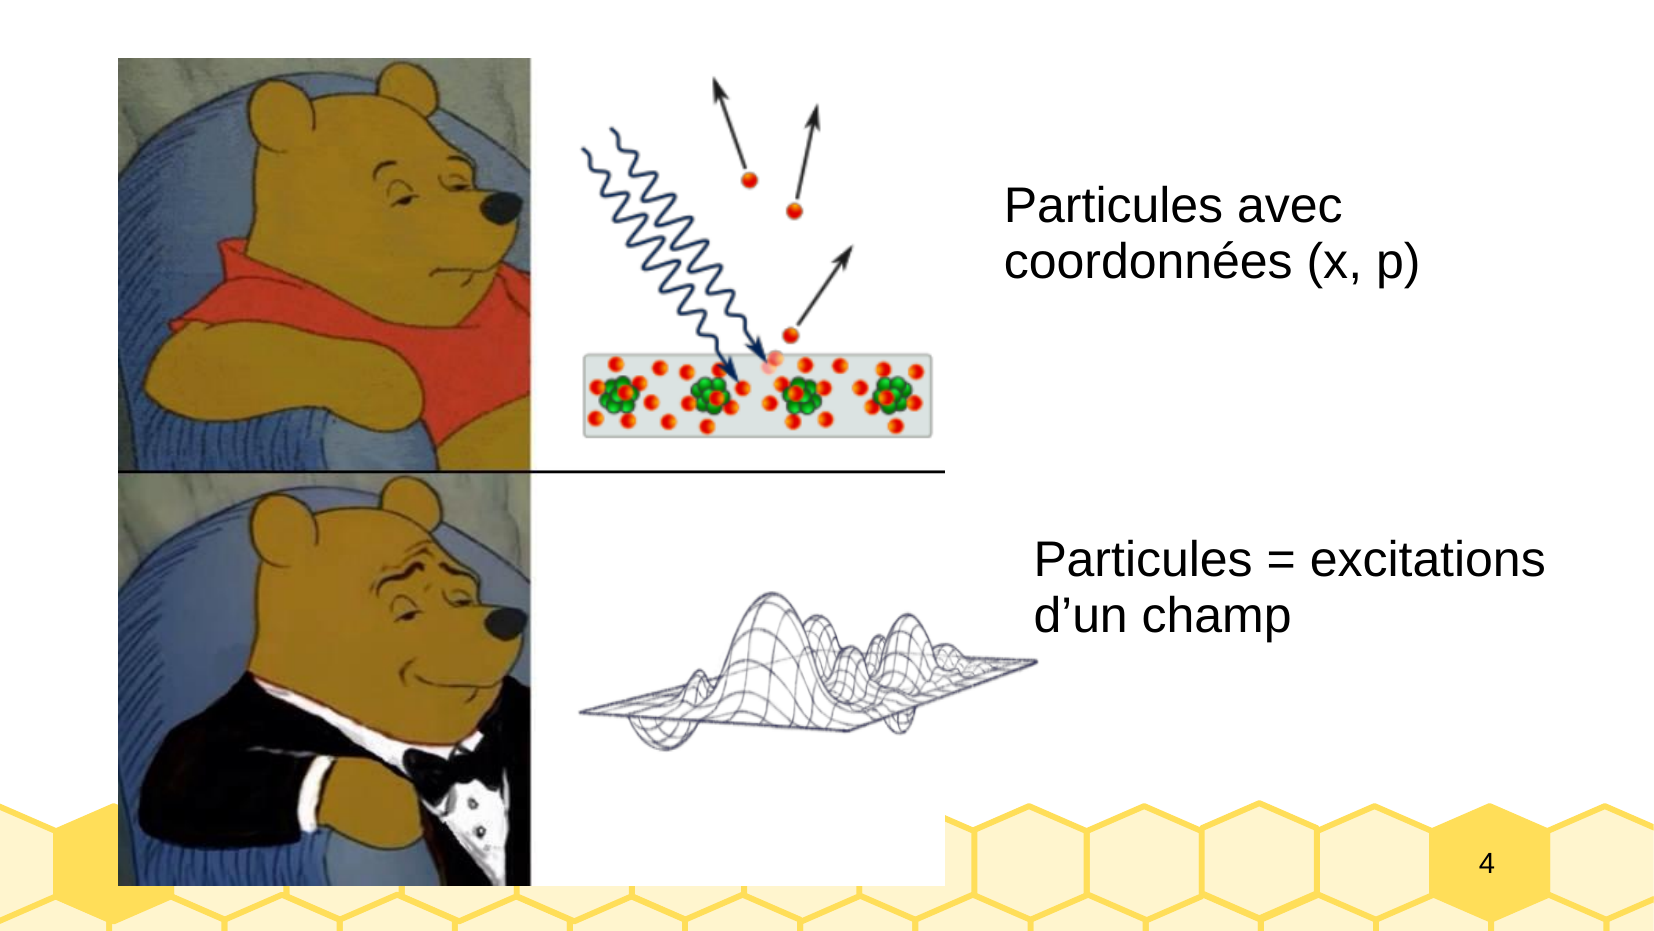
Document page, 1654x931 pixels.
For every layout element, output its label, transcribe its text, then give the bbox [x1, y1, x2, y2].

list Particules = excitations d’un champ [962, 531, 1654, 650]
list Particules avec coordonnées (x, p) [949, 177, 1625, 296]
picture [118, 50, 1063, 886]
